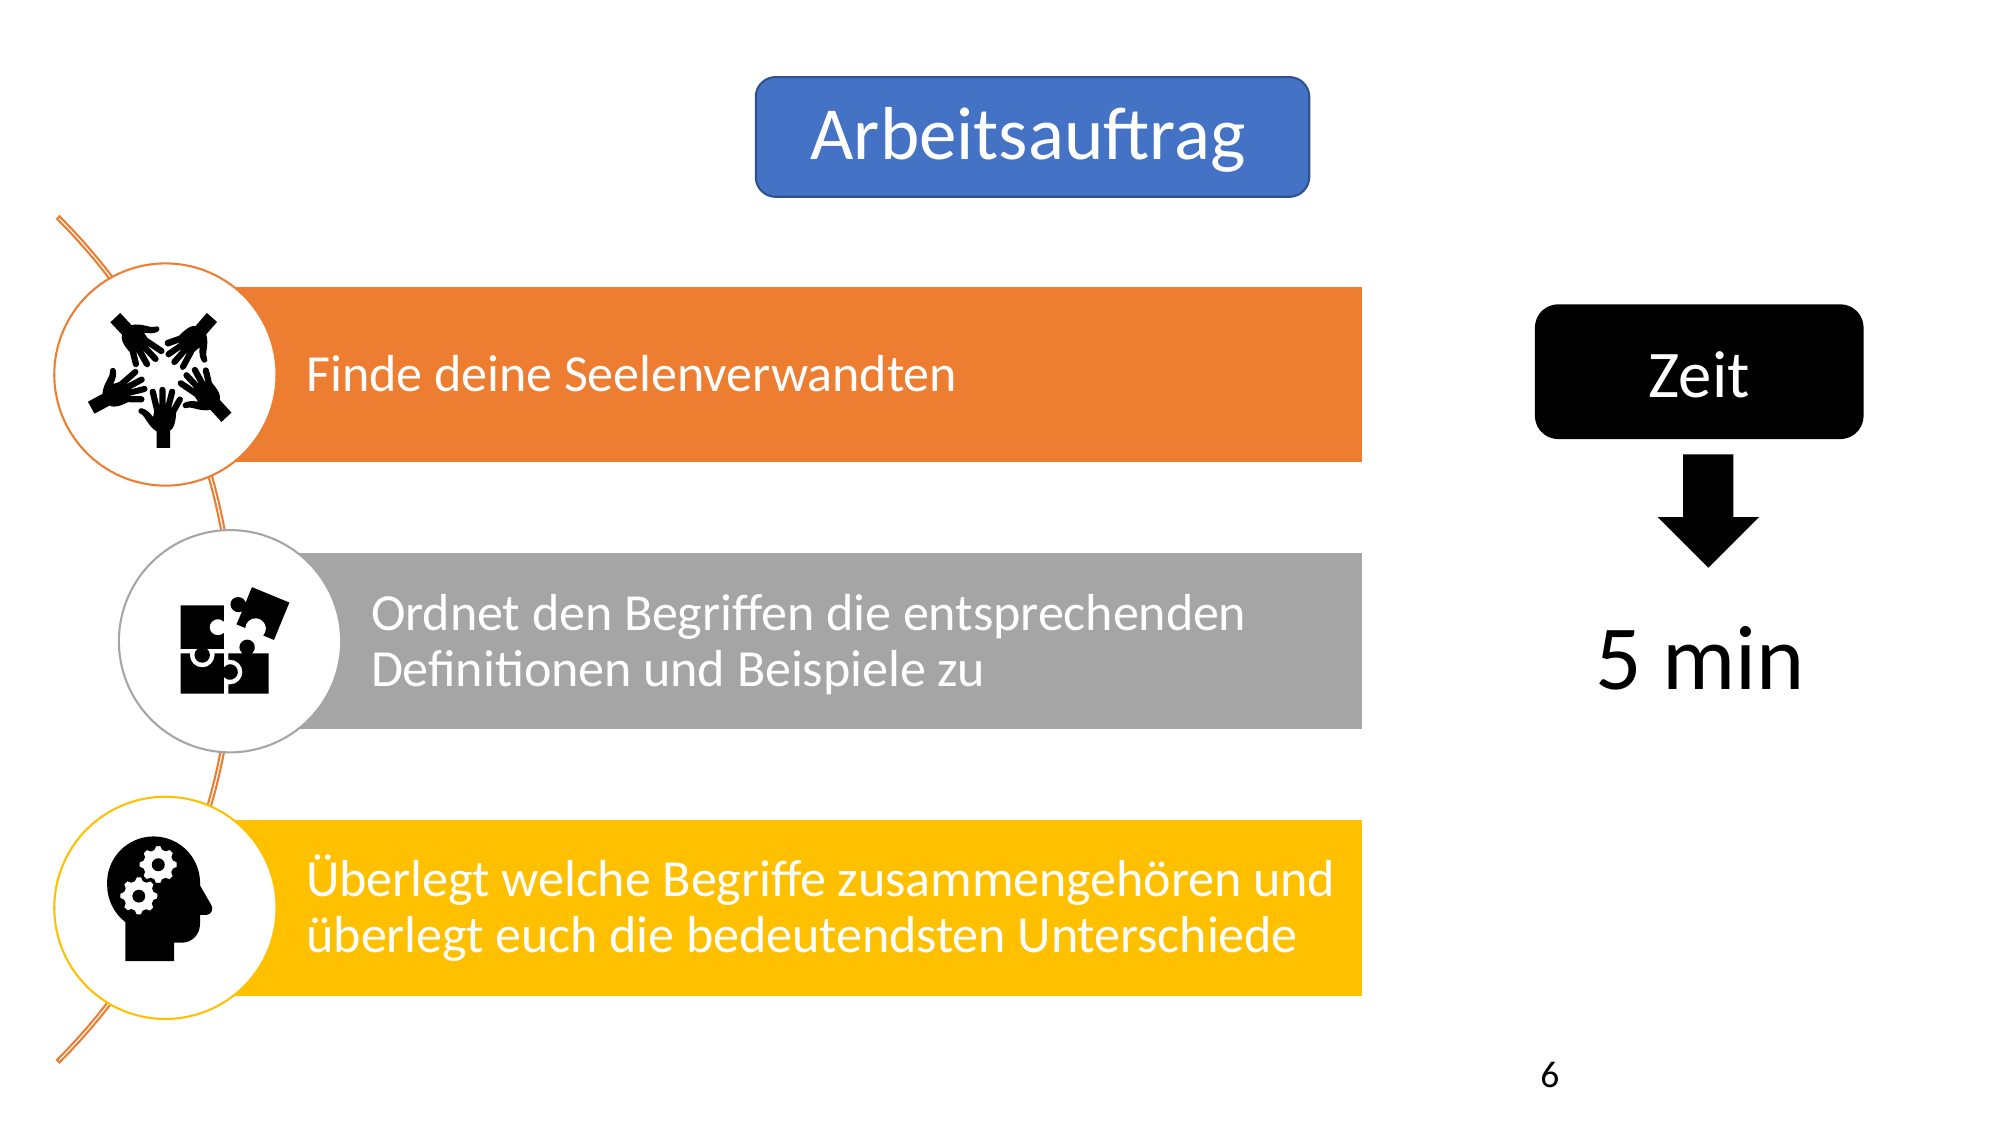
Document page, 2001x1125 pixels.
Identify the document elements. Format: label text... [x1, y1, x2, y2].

text_box Überlegt welche Begriffe zusammengehören und überlegt euch die bedeutendsten Unterschiede [234, 819, 1364, 997]
text_box [54, 796, 277, 1019]
picture [84, 305, 235, 456]
text_box [118, 530, 342, 753]
text_box [1525, 1042, 1976, 1103]
text_box Ordnet den Begriffen die entsprechenden Definitionen und Beispiele zu [297, 552, 1364, 731]
text_box Finde deine Seelenverwandten [233, 285, 1364, 464]
picture [159, 566, 310, 717]
picture [84, 827, 235, 978]
text_box Zeit [1565, 323, 1834, 420]
text_box [1536, 305, 1863, 439]
text_box 5 min [1515, 590, 1885, 717]
text_box [1660, 455, 1757, 567]
text_box [757, 184, 1308, 197]
text_box [54, 263, 277, 486]
text_box Arbeitsauftrag [578, 77, 1479, 184]
